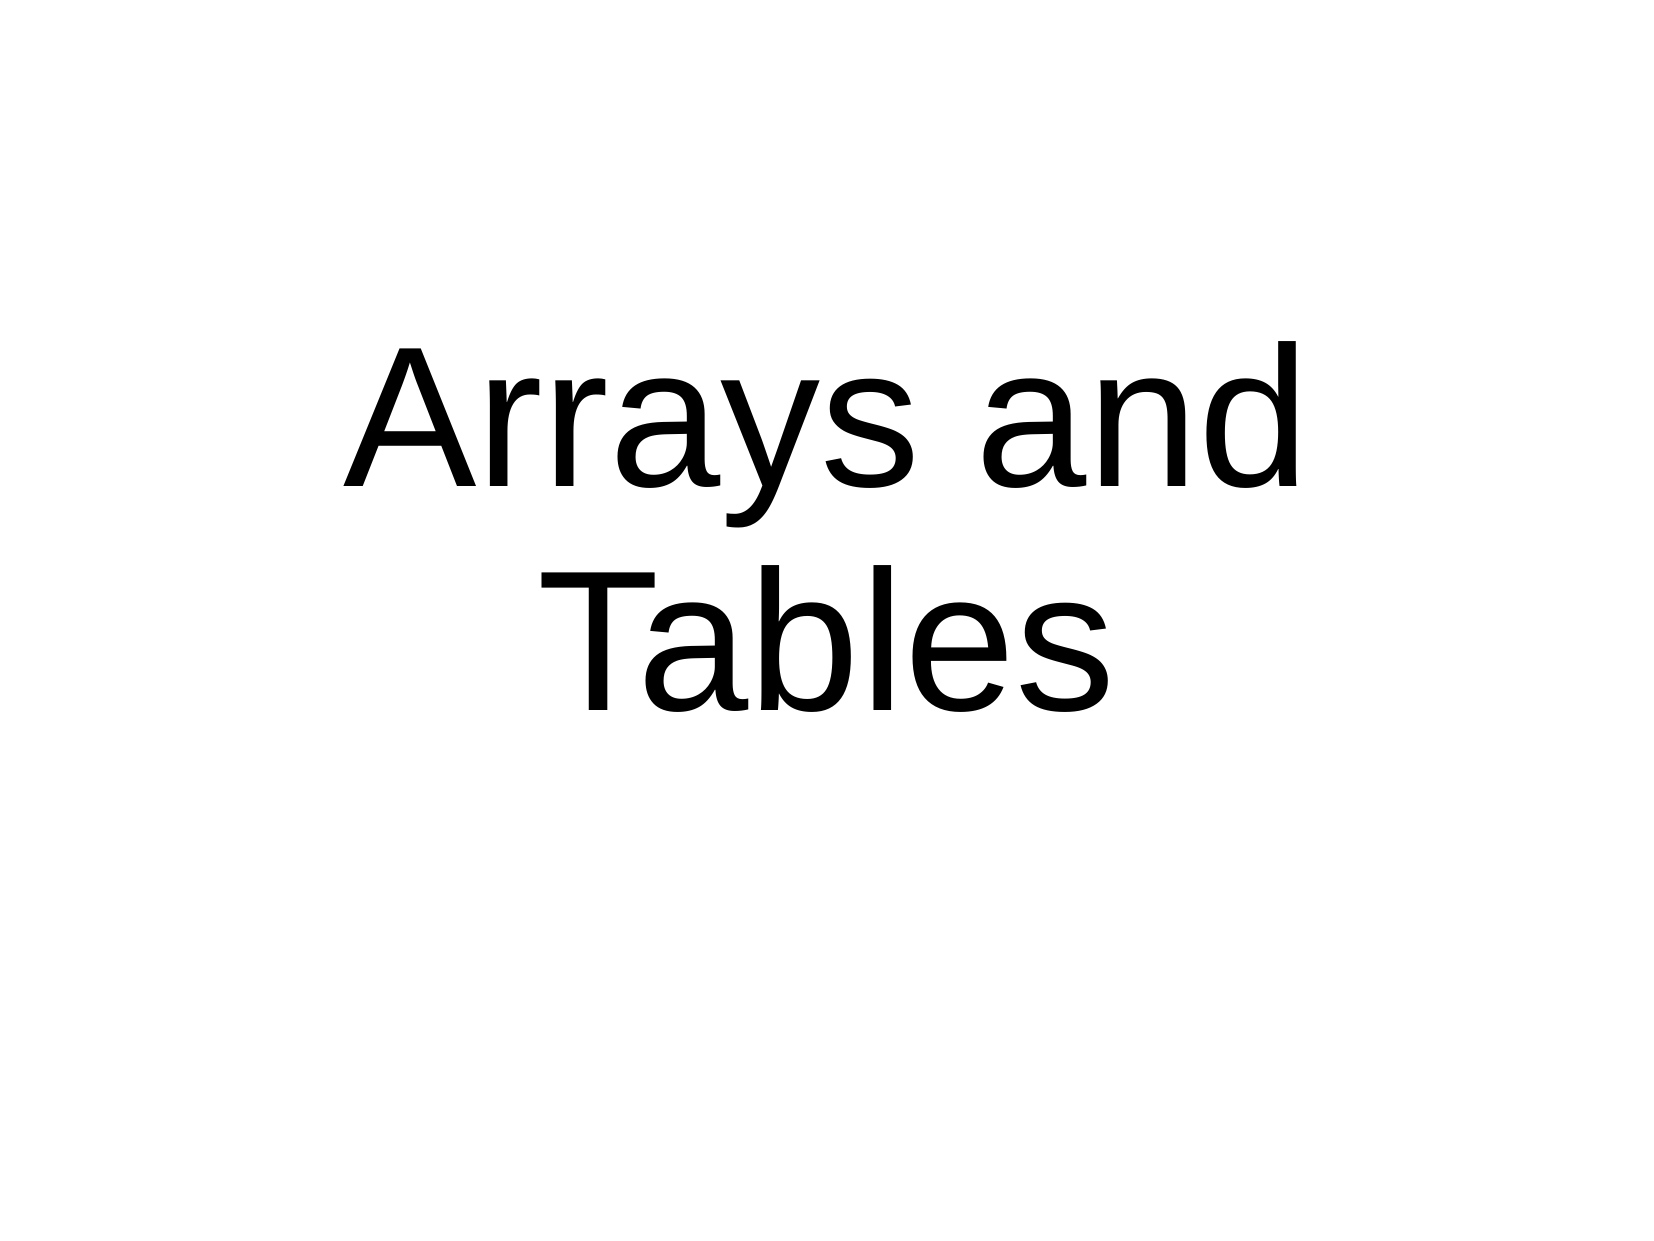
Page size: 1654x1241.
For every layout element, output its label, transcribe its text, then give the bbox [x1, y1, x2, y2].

subtitle Arrays and Tables [82, 49, 1571, 1010]
